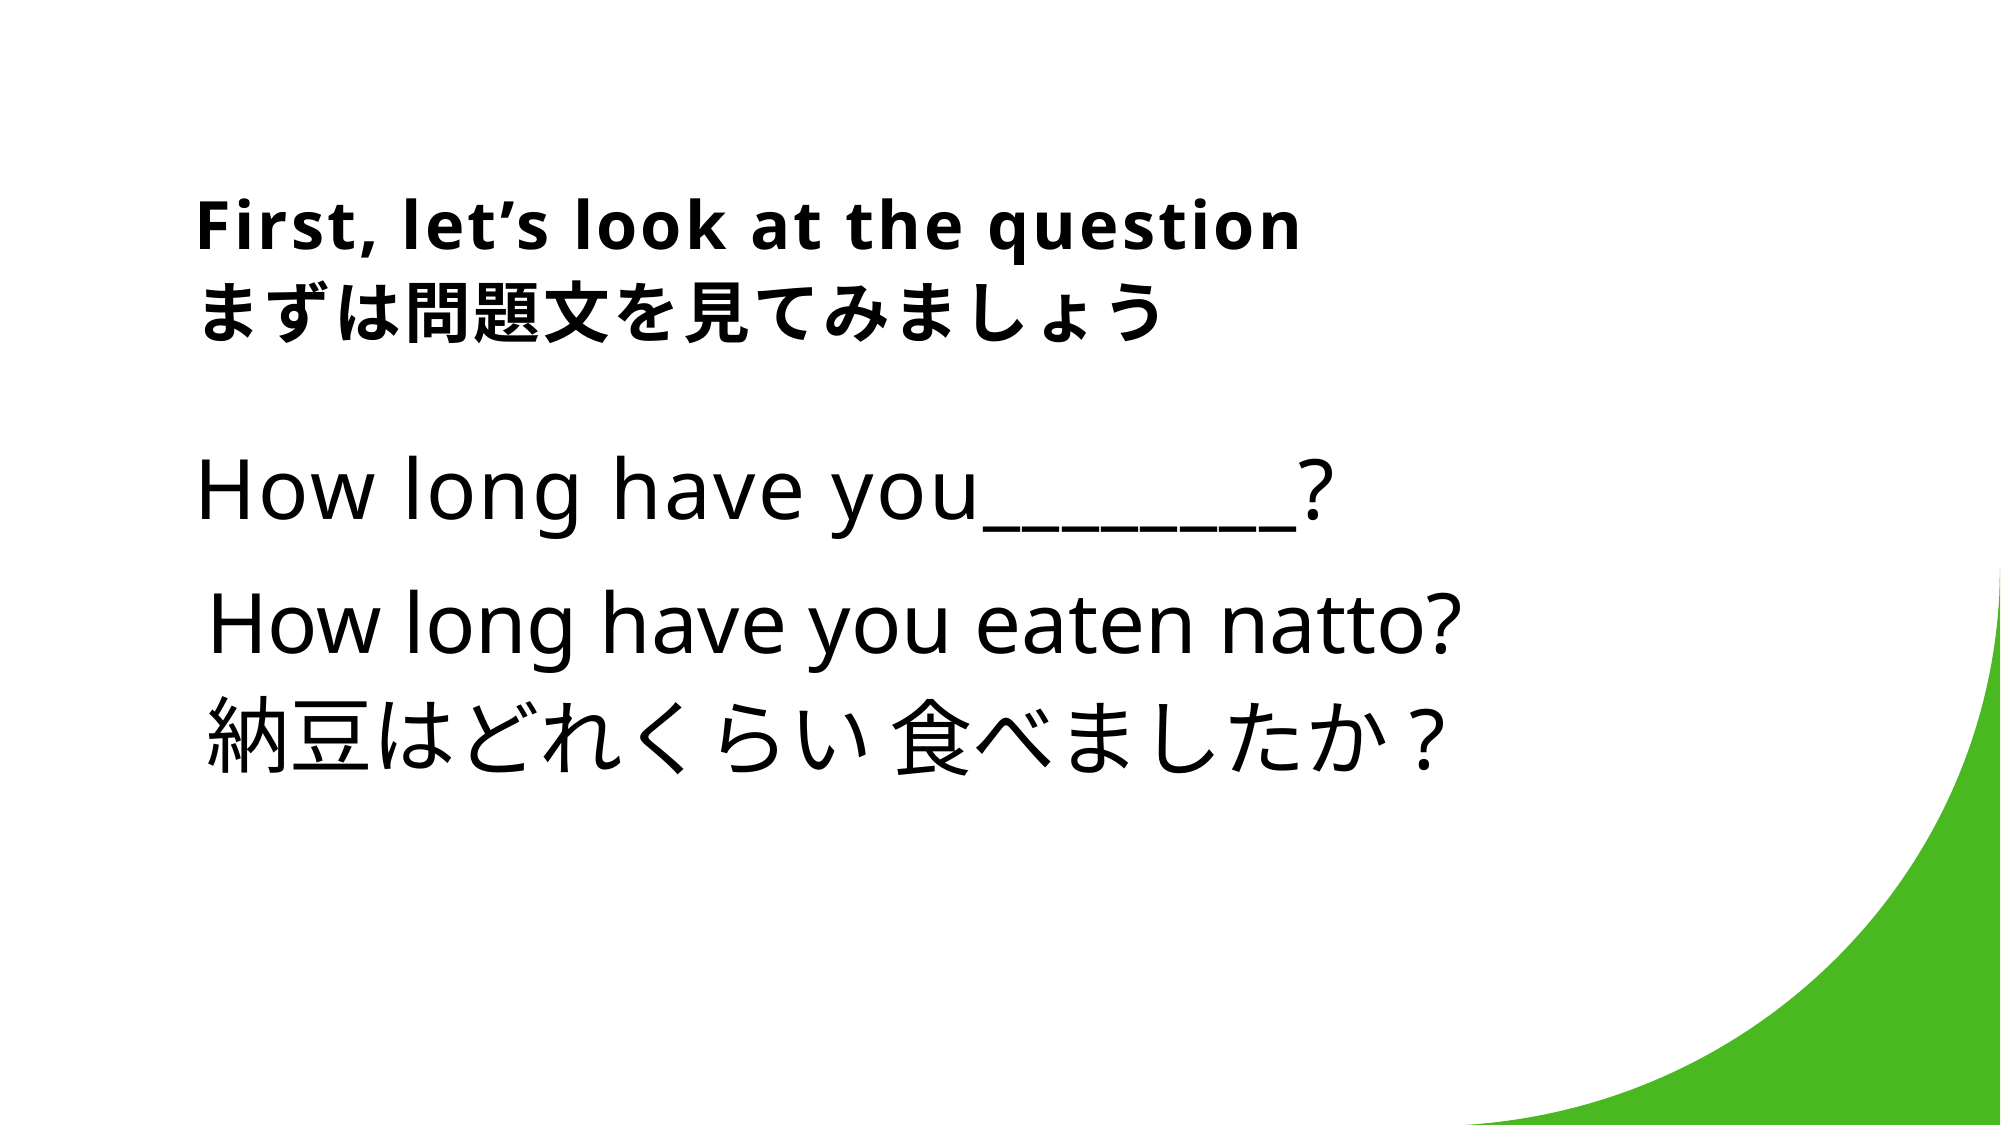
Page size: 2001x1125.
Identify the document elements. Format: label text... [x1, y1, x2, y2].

list How long have you________? [176, 398, 1809, 563]
text_box どれくらい [441, 678, 874, 795]
text_box How long have you eaten natto? [191, 562, 1559, 679]
text_box 食べましたか? [874, 678, 1558, 795]
title First, let’s look at the question まずは問題文を見てみましょう [176, 118, 1809, 366]
text_box 納豆は [191, 676, 530, 793]
